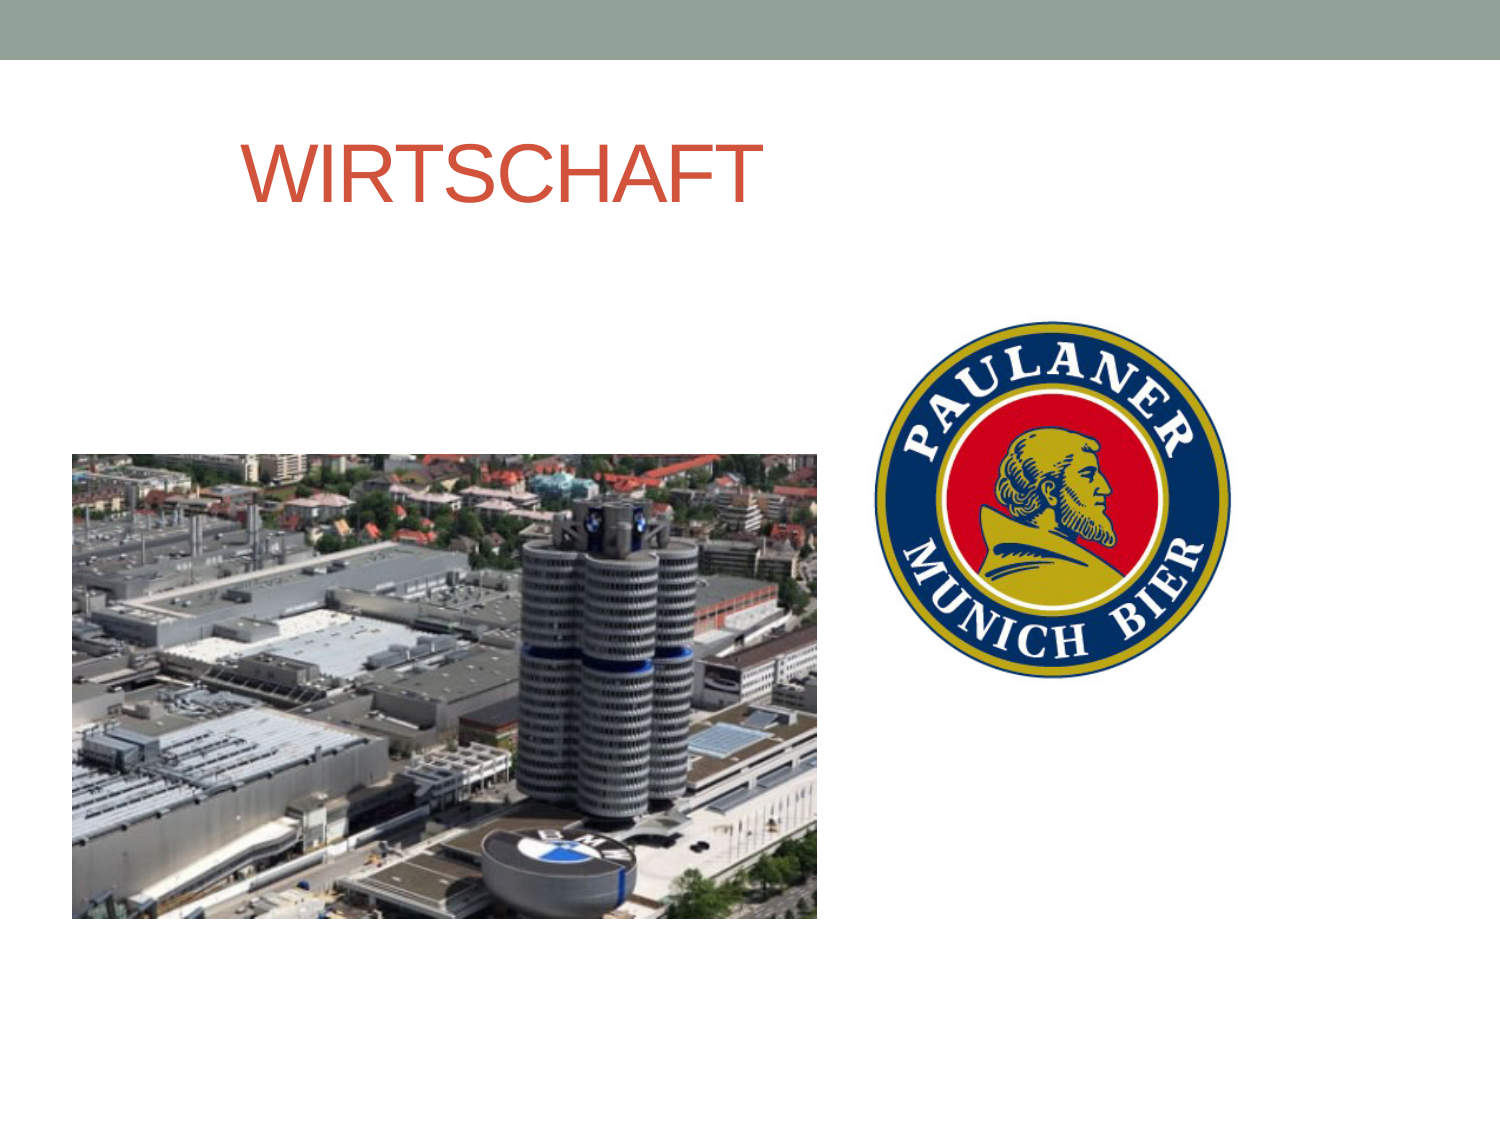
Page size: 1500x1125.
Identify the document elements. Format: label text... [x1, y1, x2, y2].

title WIRTSCHAFT [75, 87, 1425, 250]
picture [868, 314, 1237, 687]
picture [72, 454, 817, 919]
